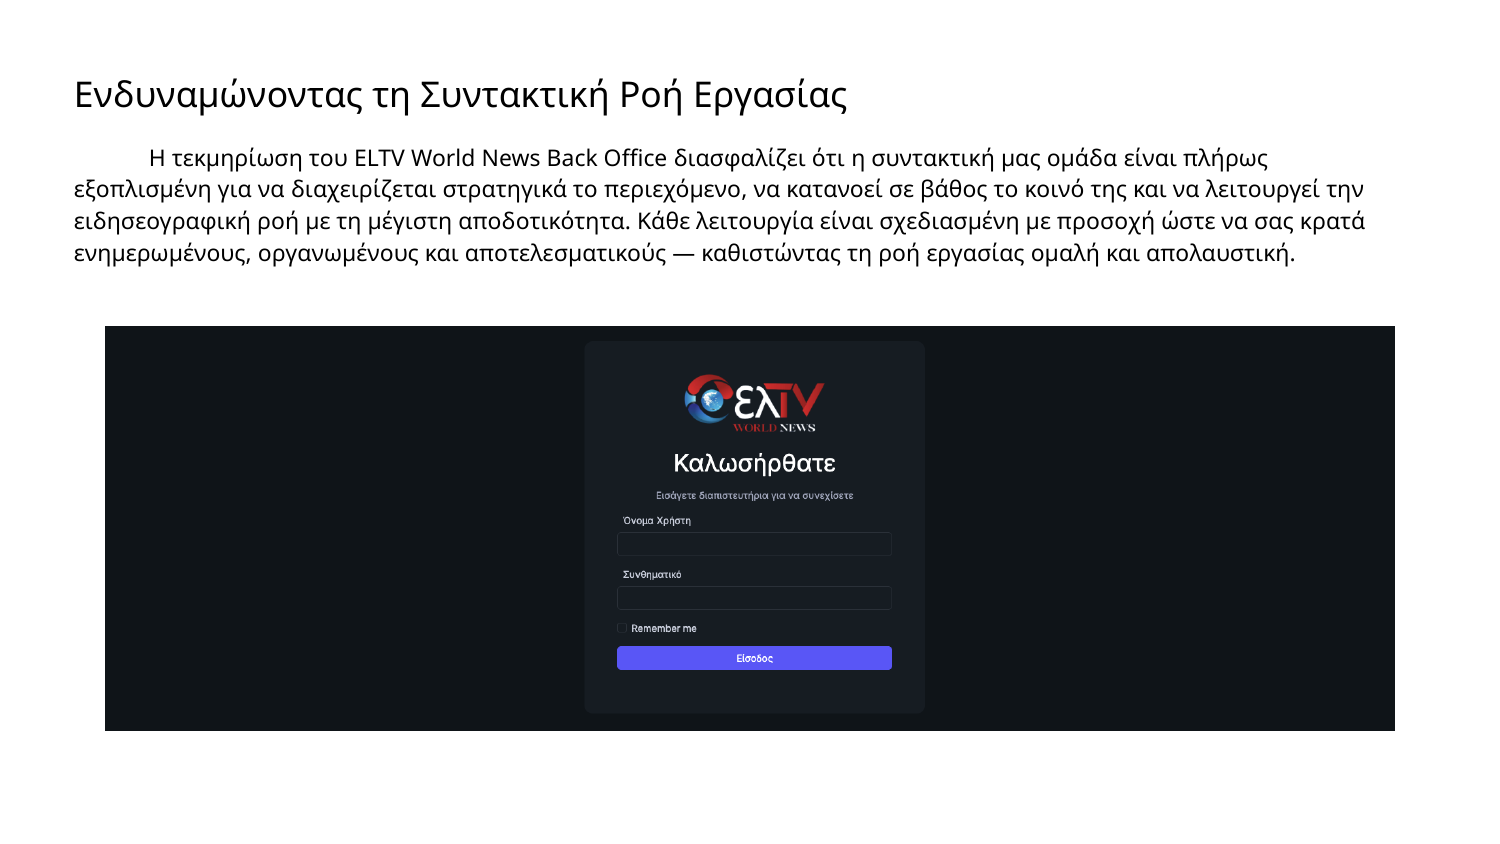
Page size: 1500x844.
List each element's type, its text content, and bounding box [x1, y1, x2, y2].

picture [105, 326, 1395, 731]
text_box Ενδυναμώνοντας τη Συντακτική Ροή Εργασίας Η τεκμηρίωση του ELTV World News Back Office διασφαλίζει ότι η συντακτική μας ομάδα είναι πλήρως εξοπλισμένη για να διαχειρίζεται στρατηγικά το περιεχόμενο, να κατανοεί σε βάθος το κοινό της και να λειτουργεί την ειδησεογραφική ροή με τη μέγιστη αποδοτικότητα. Κάθε λειτουργία είναι σχεδιασμένη με προσοχή ώστε να σας κρατά ενημερωμένους, οργανωμένους και αποτελεσματικούς — καθιστώντας τη ροή εργασίας ομαλή και απολαυστική. [58, 50, 1417, 281]
